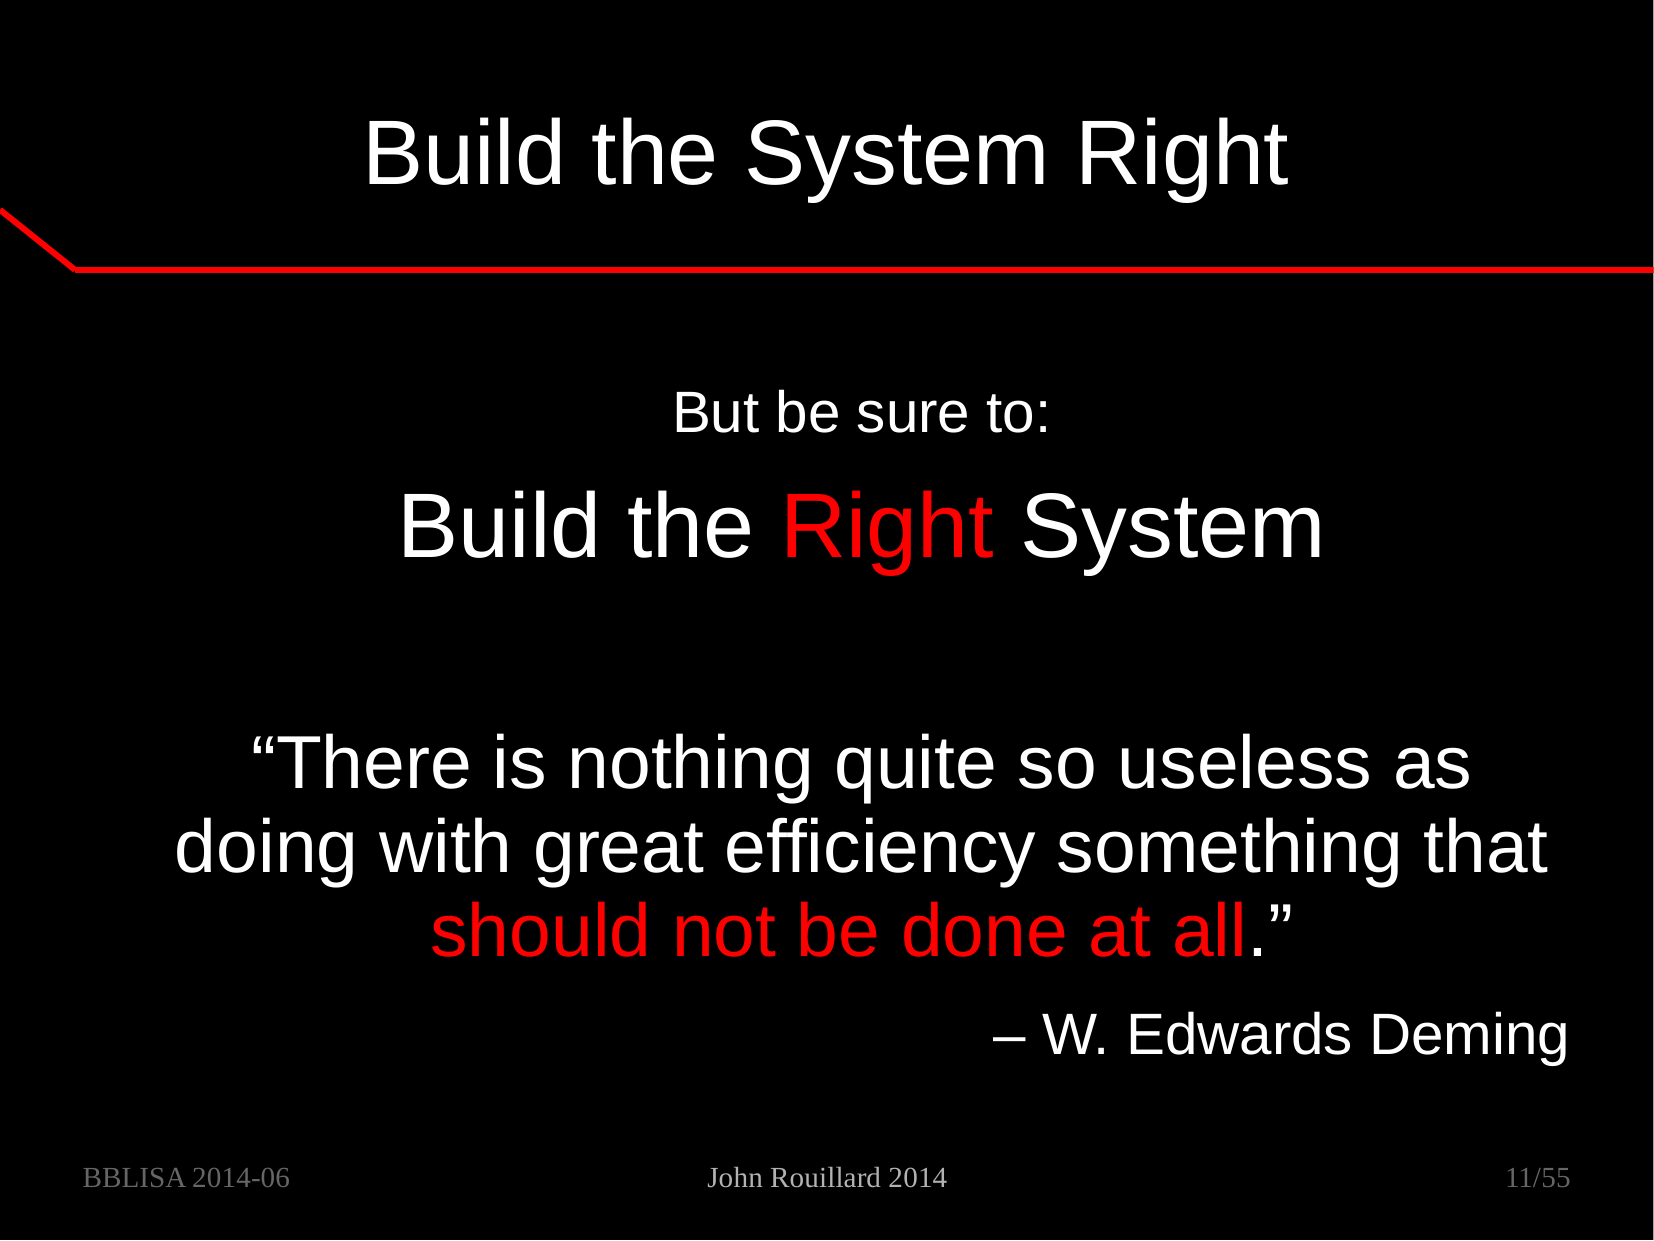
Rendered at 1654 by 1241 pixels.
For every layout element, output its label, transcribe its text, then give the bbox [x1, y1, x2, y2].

list But be sure to: Build the Right System “There is nothing quite so useless as doing with great efficiency something that should not be done at all.” – W. Edwards Deming [82, 315, 1571, 1110]
title Build the System Right [82, 49, 1571, 257]
